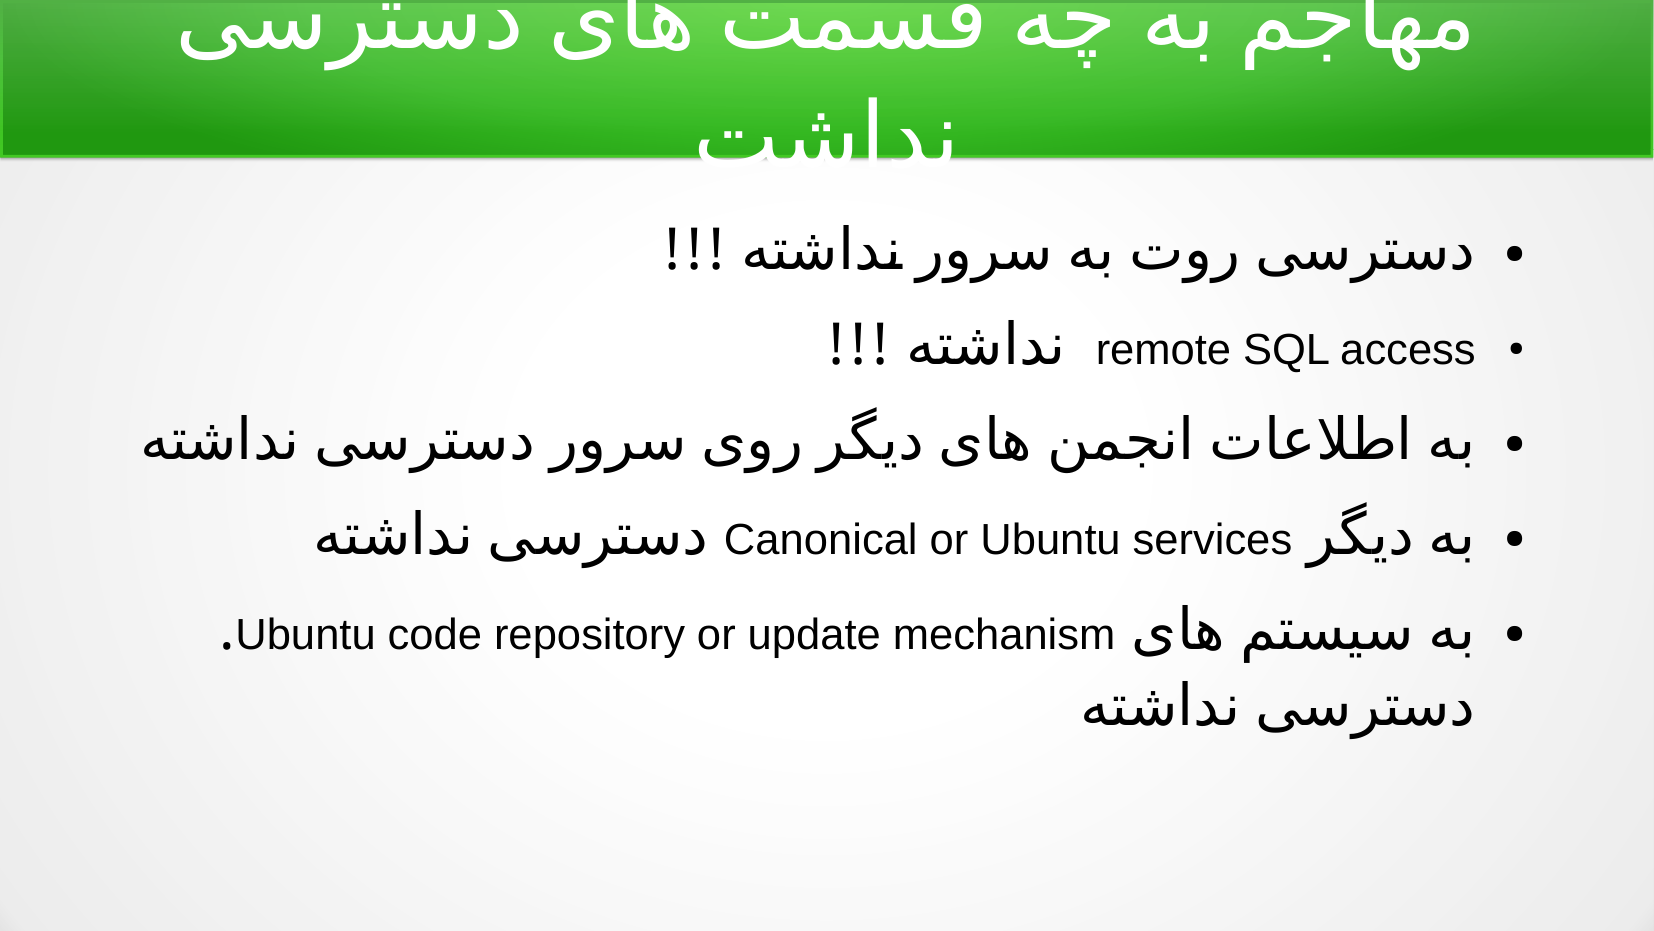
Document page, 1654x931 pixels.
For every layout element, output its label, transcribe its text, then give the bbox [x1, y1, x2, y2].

title مهاجم به چه قسمت های دسترسی نداشت [82, 30, 1571, 141]
list دسترسی روت به سرور نداشته !!! remote SQL access نداشته !!! به اطلاعات انجمن های دیگر روی سرور دسترسی نداشته به دیگر Canonical or Ubuntu services دسترسی نداشته به سیستم های Ubuntu code repository or update mechanism. دسترسی نداشته [82, 217, 1538, 758]
